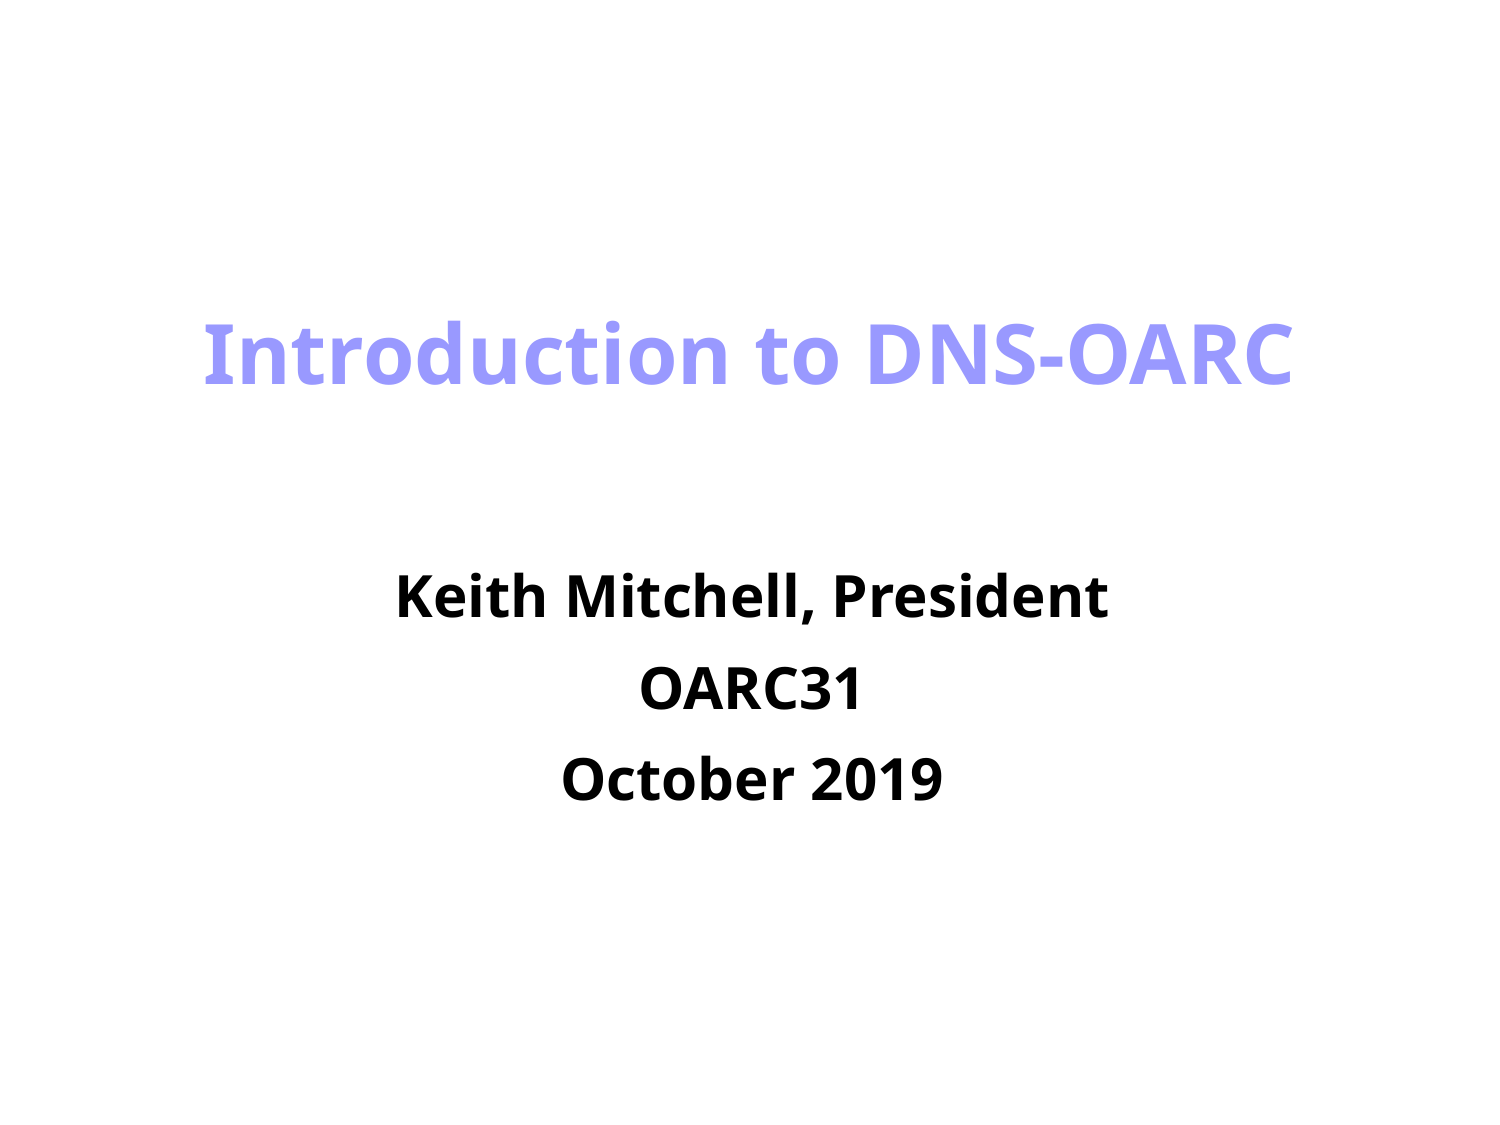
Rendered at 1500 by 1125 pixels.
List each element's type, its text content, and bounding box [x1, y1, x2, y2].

subtitle Keith Mitchell, President OARC31 October 2019 [189, 487, 1240, 885]
title Introduction to DNS-OARC [112, 256, 1388, 448]
